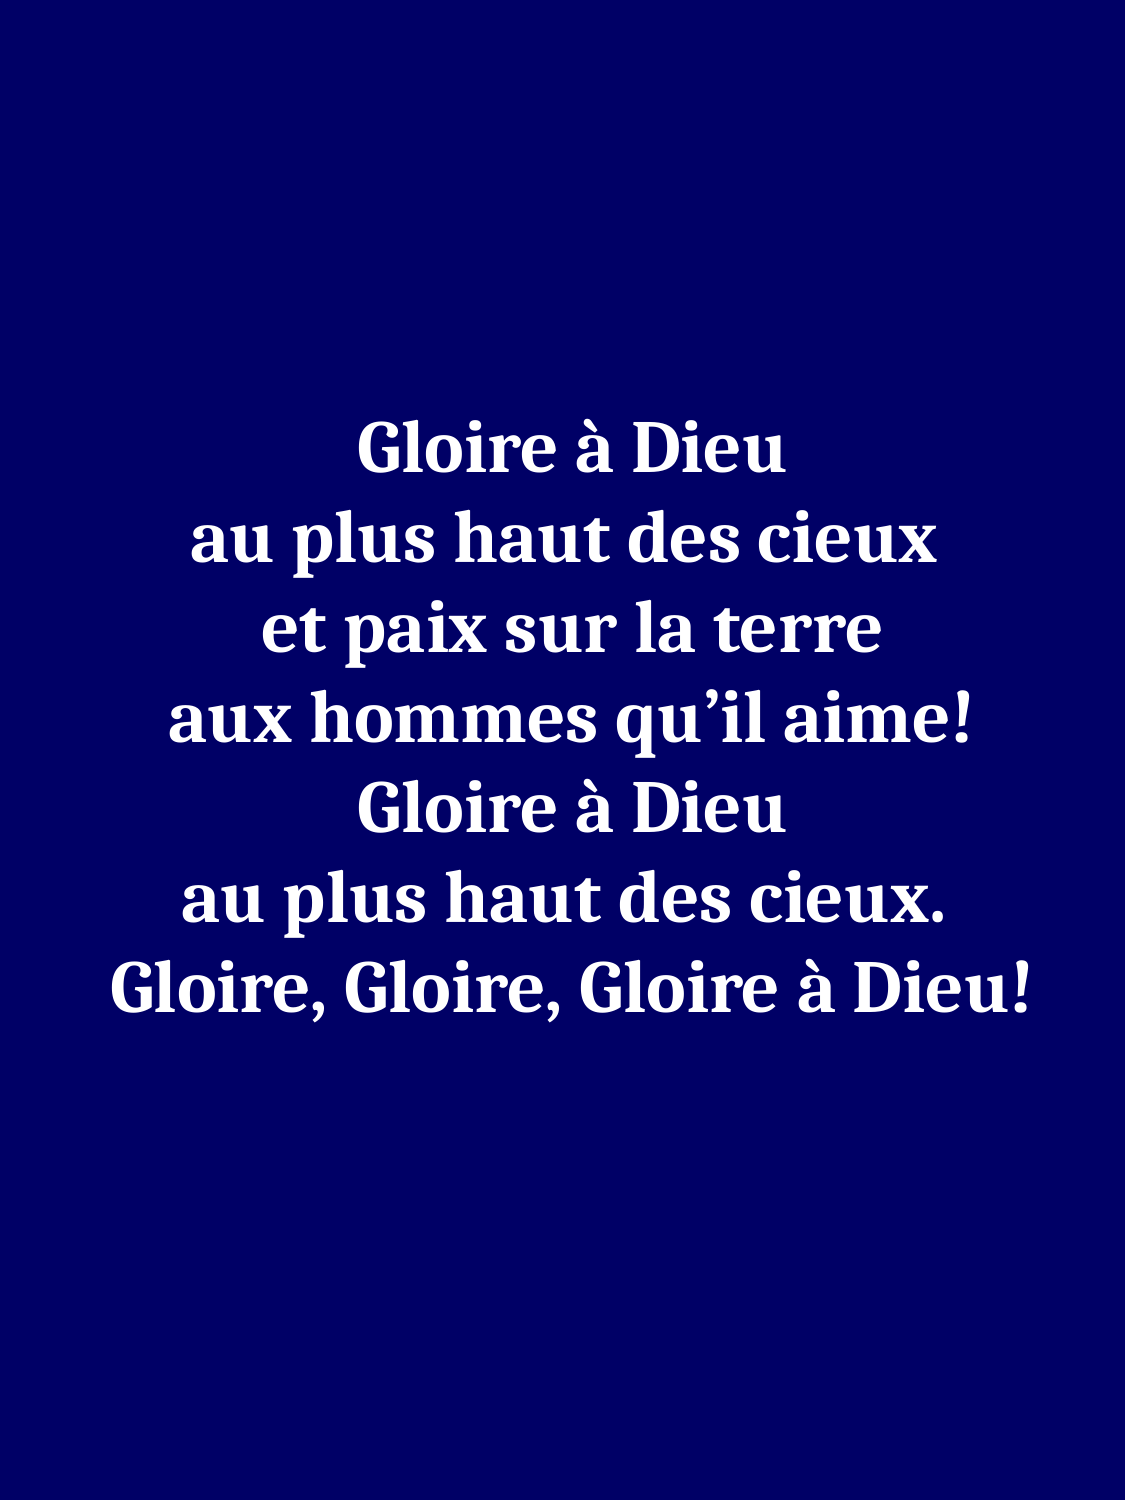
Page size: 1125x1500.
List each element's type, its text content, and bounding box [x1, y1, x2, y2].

text_box Gloire à Dieu au plus haut des cieux et paix sur la terre aux hommes qu’il aime! Gloire à Dieu au plus haut des cieux. Gloire, Gloire, Gloire à Dieu! [0, 389, 1125, 1215]
